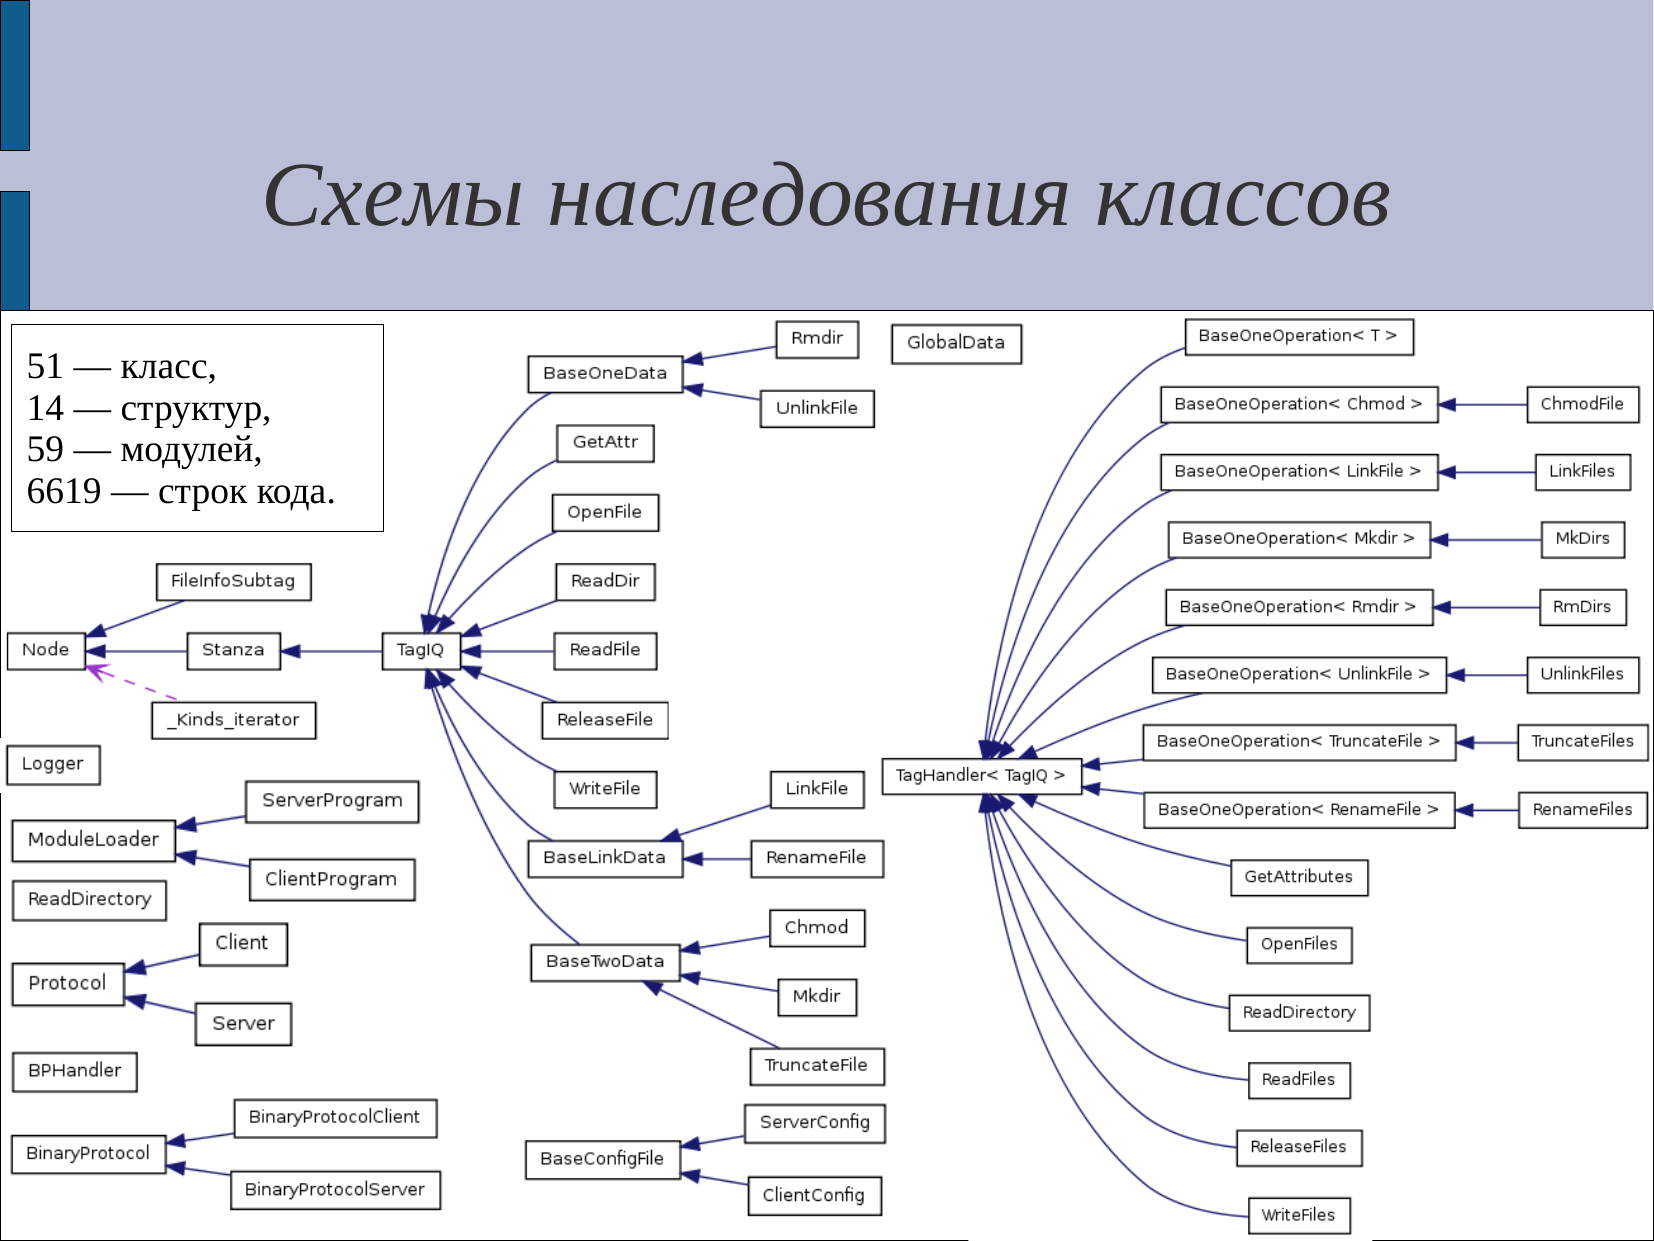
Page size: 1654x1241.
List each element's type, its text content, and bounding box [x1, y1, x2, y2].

text_box [0, 1093, 876, 1241]
title Схемы наследования классов [121, 91, 1534, 299]
text_box 51 — класс, 14 — структур, 59 — модулей, 6619 — строк кода. [11, 324, 384, 532]
picture [0, 312, 1654, 1241]
text_box [0, 310, 1654, 314]
